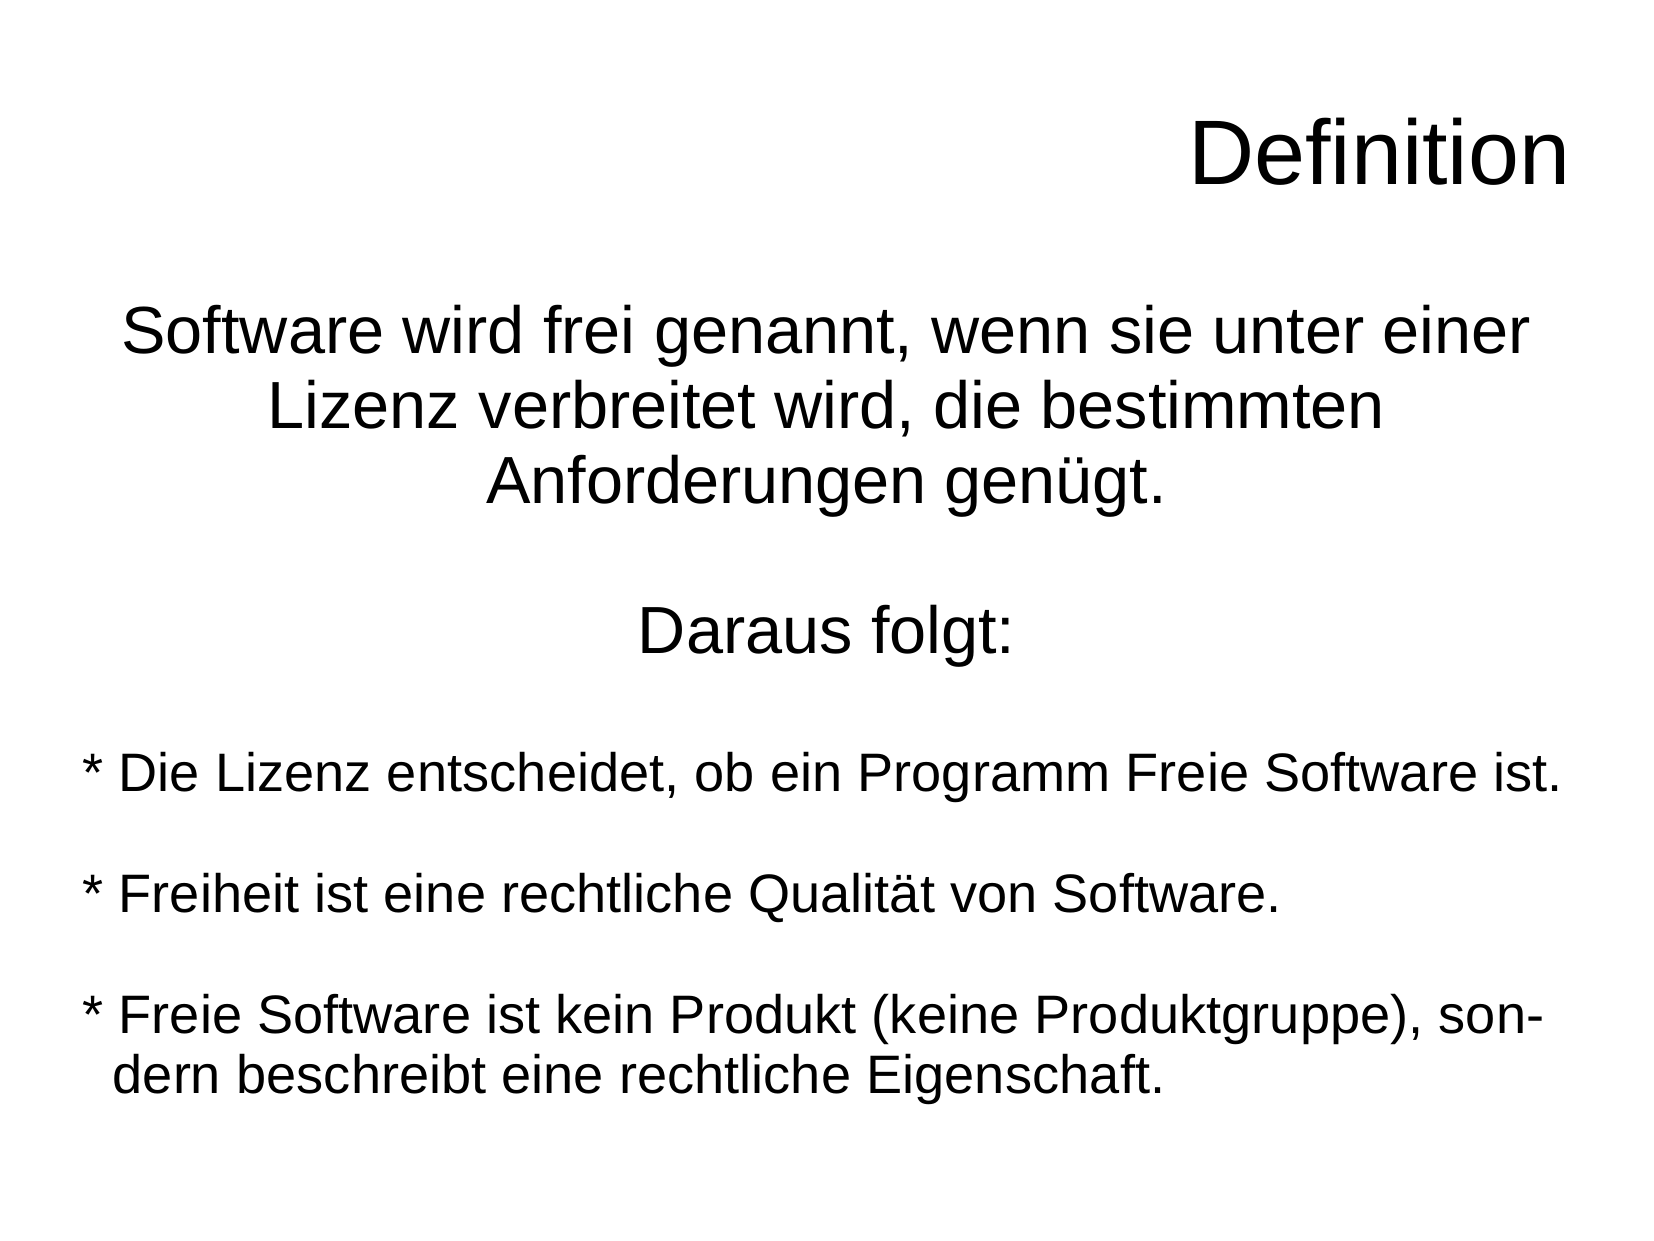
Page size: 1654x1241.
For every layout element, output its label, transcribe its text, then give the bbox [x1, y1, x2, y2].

title Definition [82, 56, 1571, 250]
subtitle Software wird frei genannt, wenn sie unter einer Lizenz verbreitet wird, die bestimmten Anforderungen genügt. Daraus folgt: * Die Lizenz entscheidet, ob ein Programm Freie Software ist. * Freiheit ist eine rechtliche Qualität von Software. * Freie Software ist kein Produkt (keine Produktgruppe), son- dern beschreibt eine rechtliche Eigenschaft. [82, 293, 1571, 1106]
